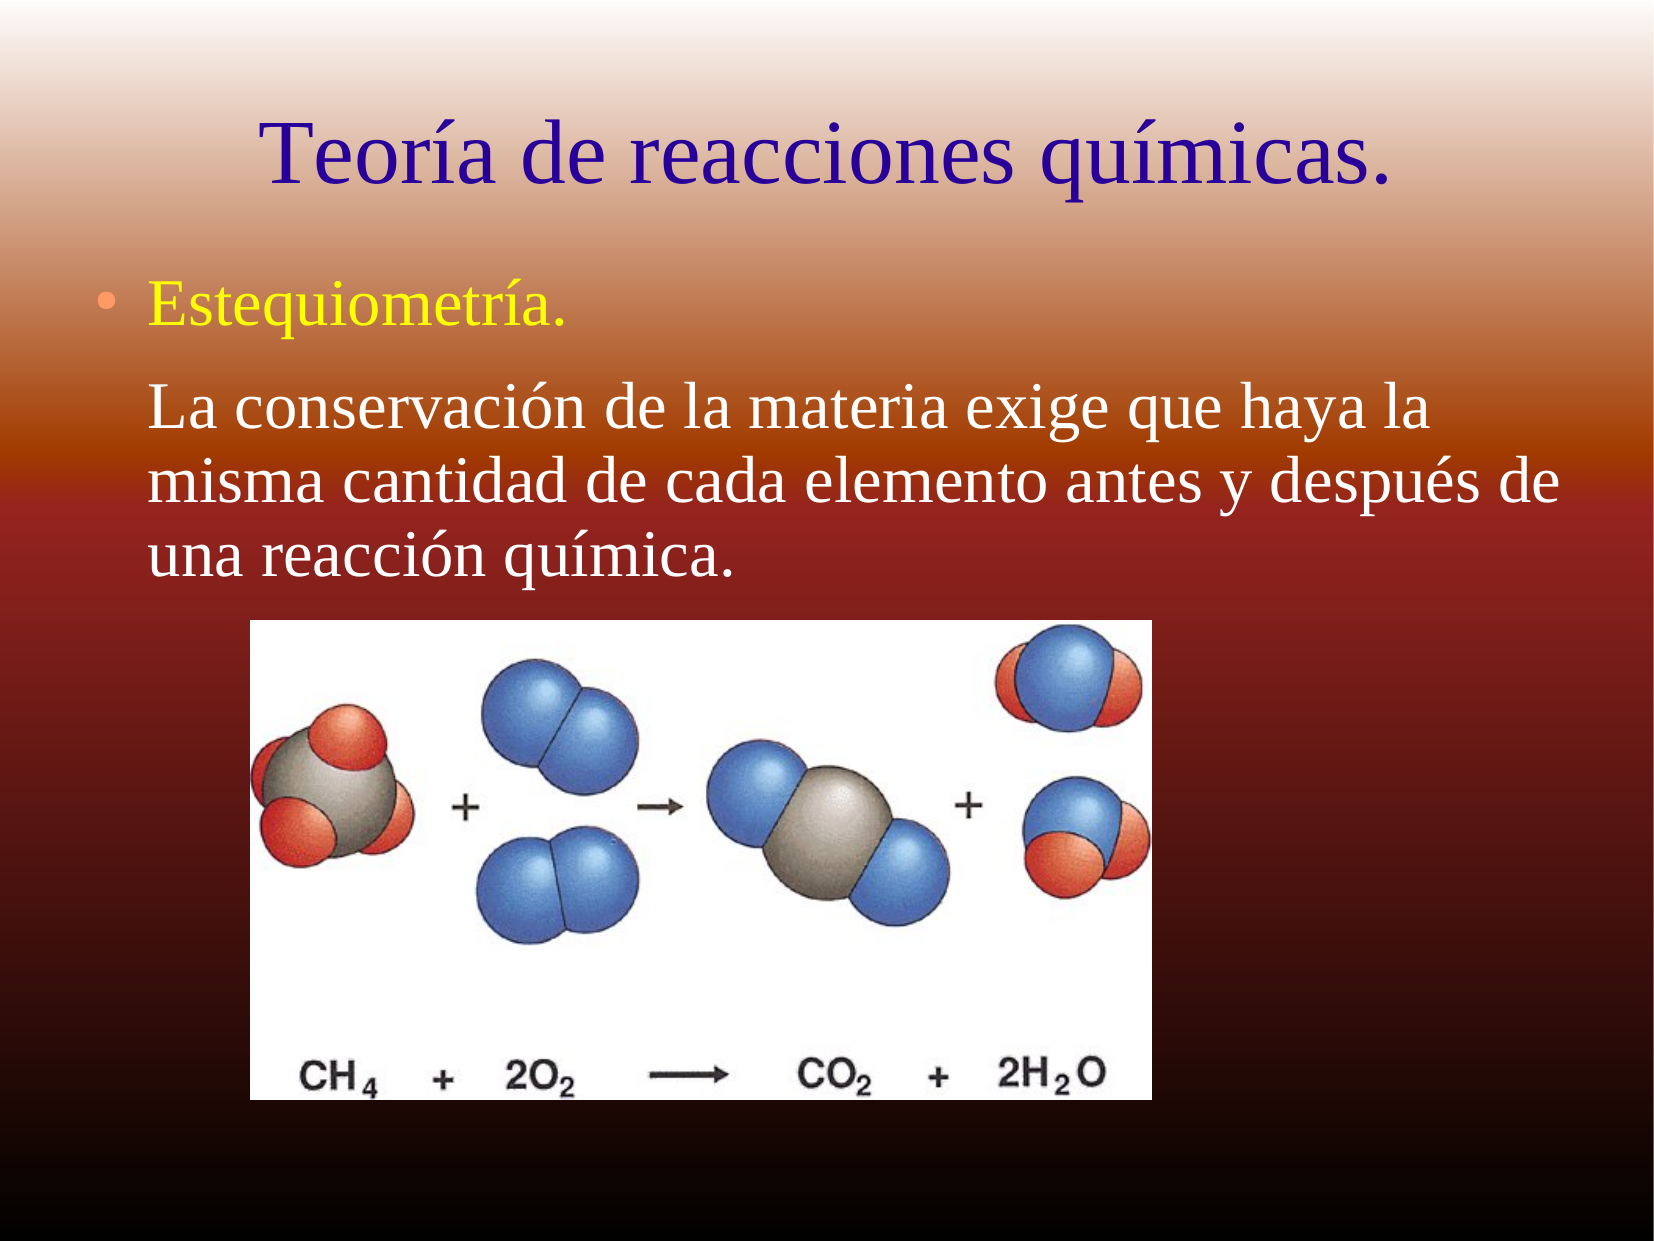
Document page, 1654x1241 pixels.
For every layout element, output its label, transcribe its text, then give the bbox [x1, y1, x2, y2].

title Teoría de reacciones químicas. [82, 49, 1571, 257]
list Estequiometría. La conservación de la materia exige que haya la misma cantidad de cada elemento antes y después de una reacción química. [76, 265, 1625, 621]
picture [0, 0, 1654, 1241]
